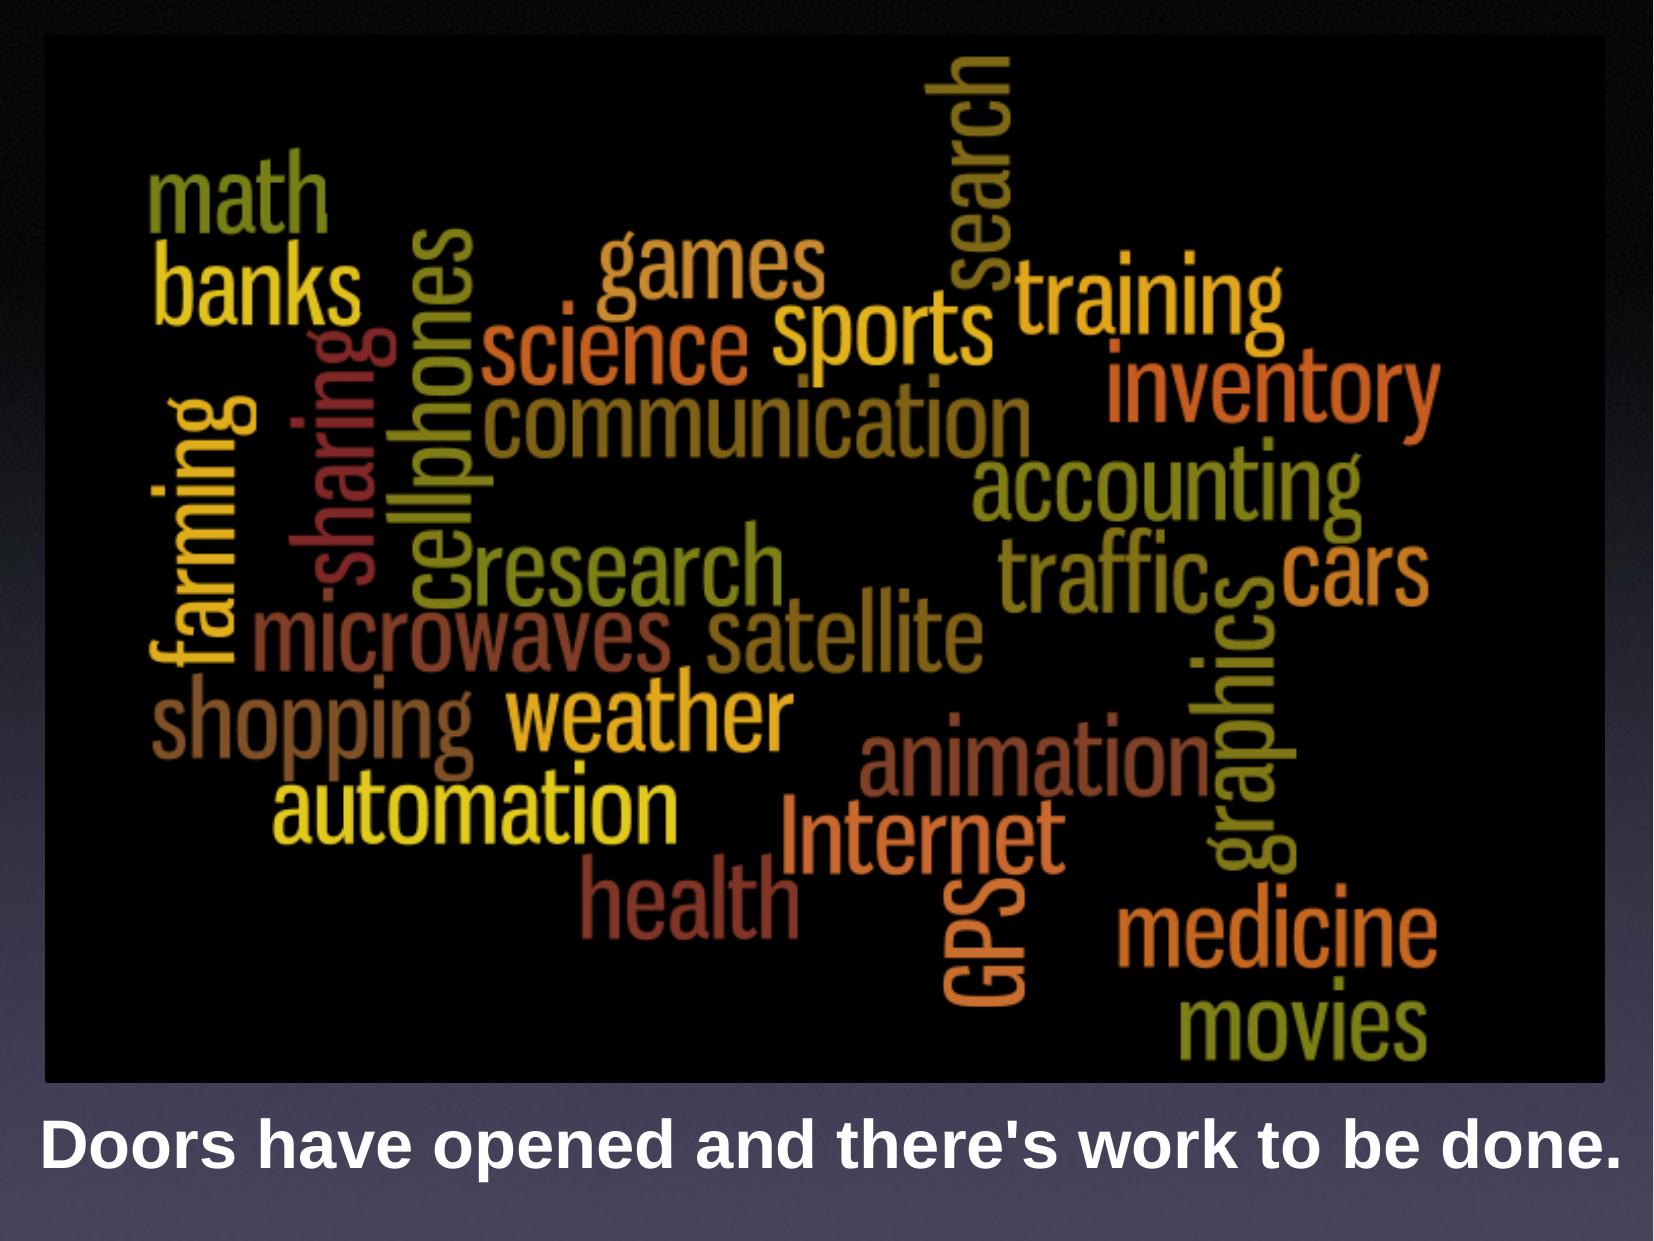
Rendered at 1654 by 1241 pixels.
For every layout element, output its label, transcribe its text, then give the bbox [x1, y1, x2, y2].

title Doors have opened and there's work to be done. [5, 1090, 1653, 1198]
picture [0, 0, 1654, 1241]
